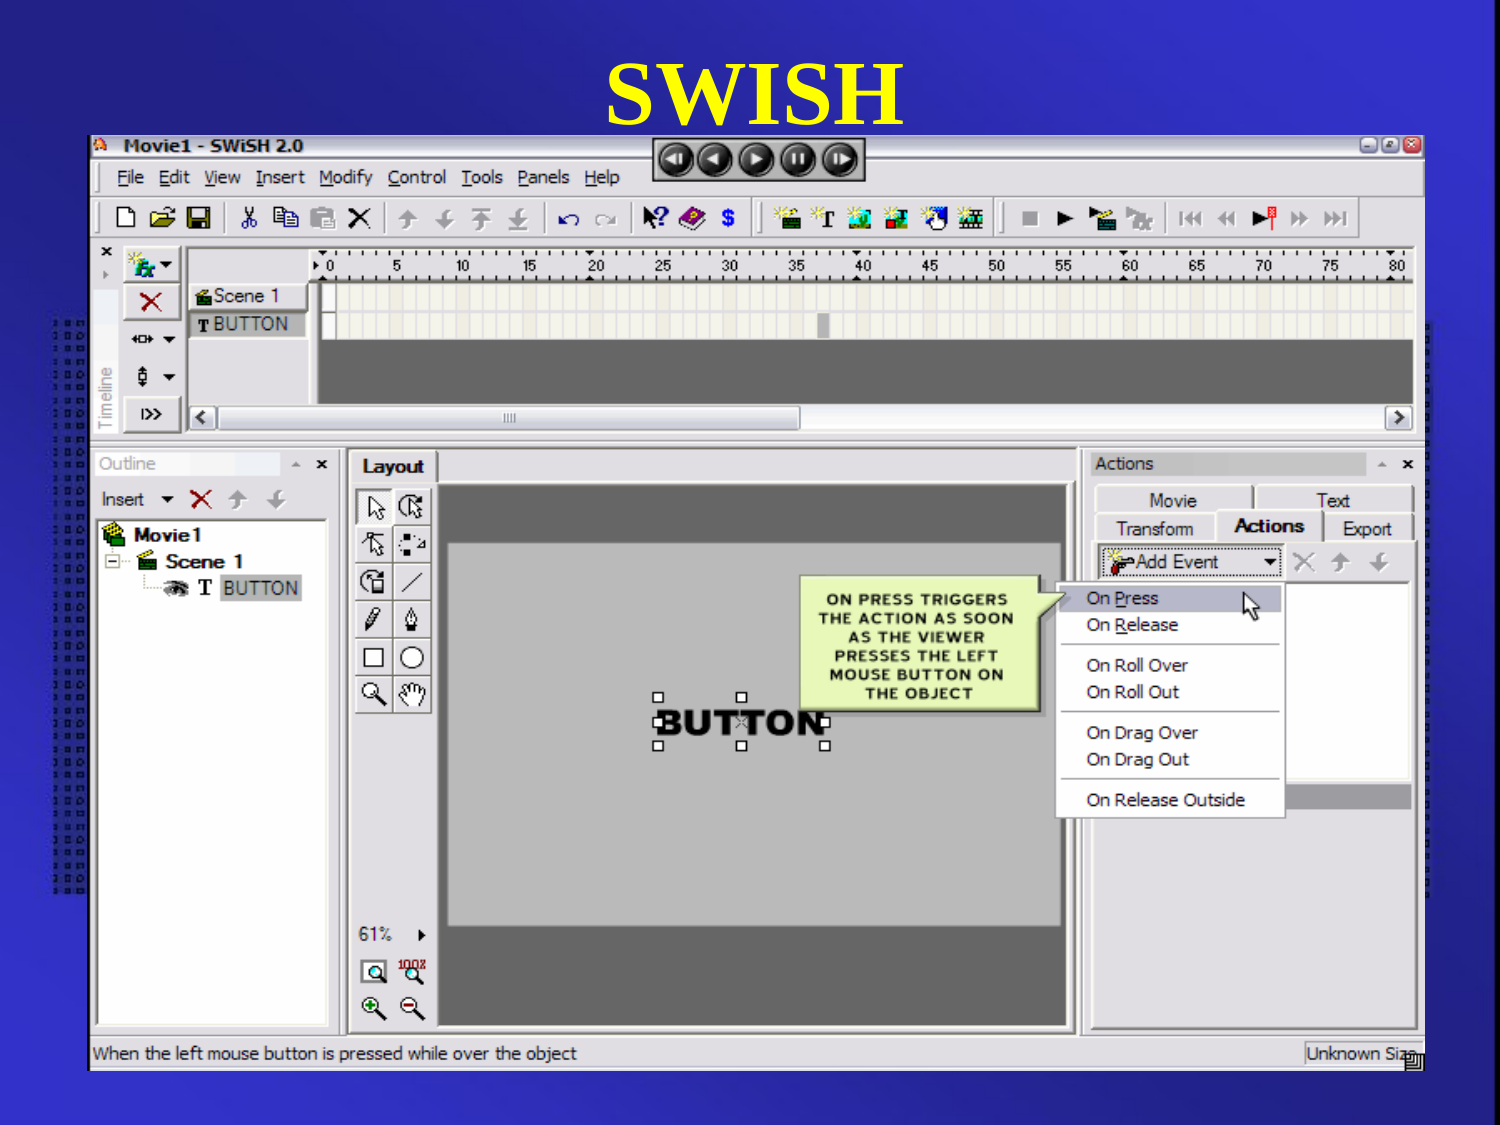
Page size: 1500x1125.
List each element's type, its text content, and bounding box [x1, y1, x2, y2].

picture [0, 0, 1500, 1125]
title SWISH [116, 0, 1392, 135]
